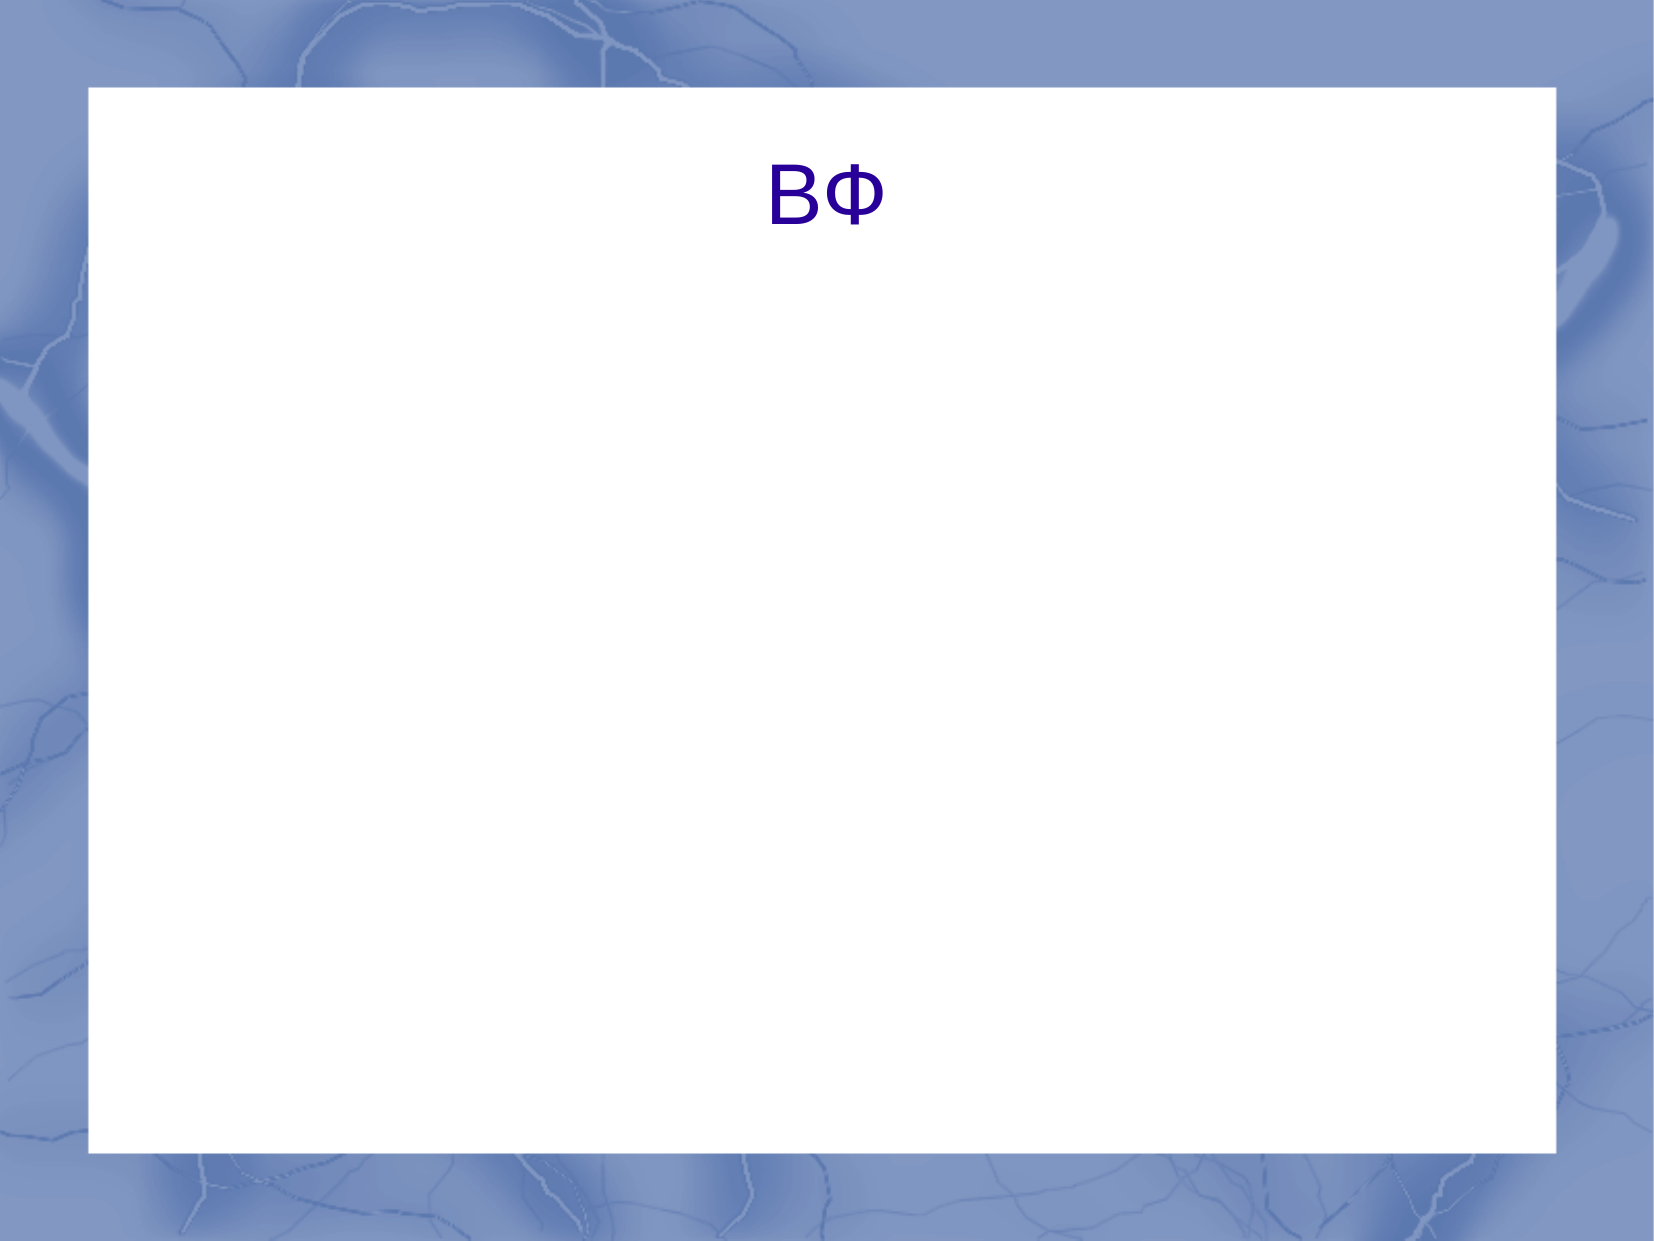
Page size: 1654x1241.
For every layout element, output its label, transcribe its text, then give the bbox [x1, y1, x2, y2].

picture [0, 0, 1654, 1241]
title ВФ [118, 90, 1536, 298]
